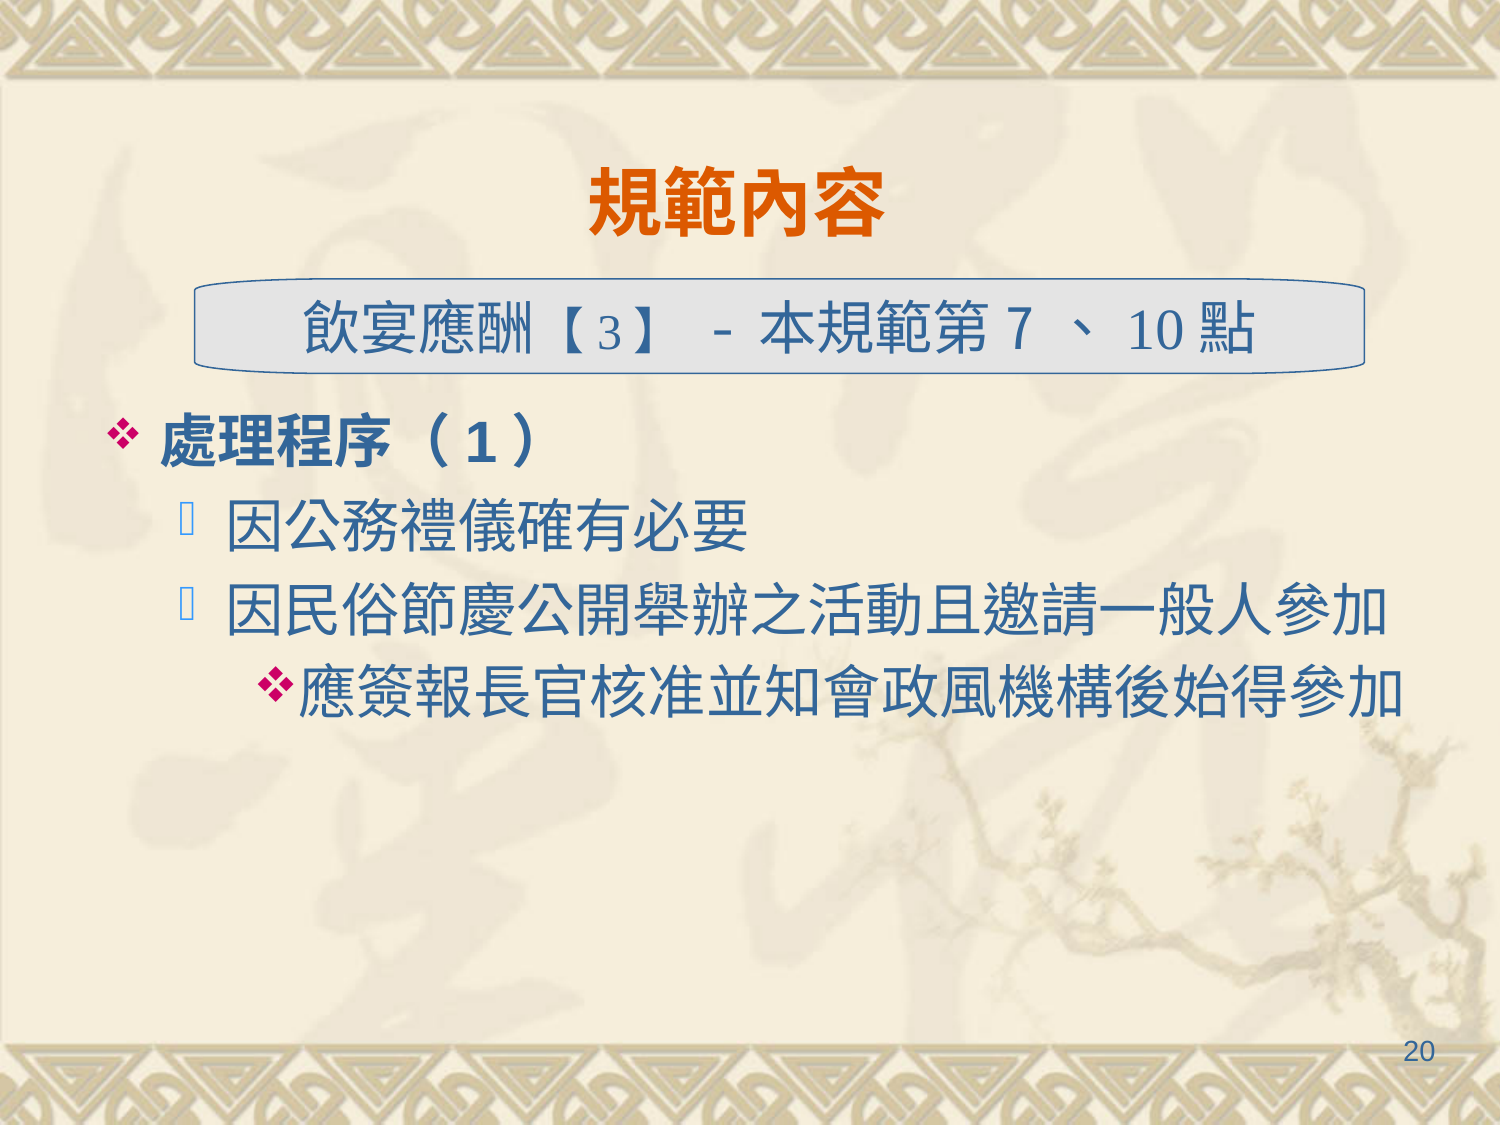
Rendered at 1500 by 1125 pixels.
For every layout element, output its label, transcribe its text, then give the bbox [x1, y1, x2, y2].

list 處理程序（1） 因公務禮儀確有必要 因民俗節慶公開舉辦之活動且邀請一般人參加 應簽報長官核准並知會政風機構後始得參加 [88, 397, 1436, 1028]
text_box 飲宴應酬【3】 -本規範第7、10點 [194, 278, 1365, 374]
text_box <編號> [1074, 1024, 1451, 1103]
picture [0, 0, 1500, 1125]
title 規範內容 [549, 137, 927, 264]
